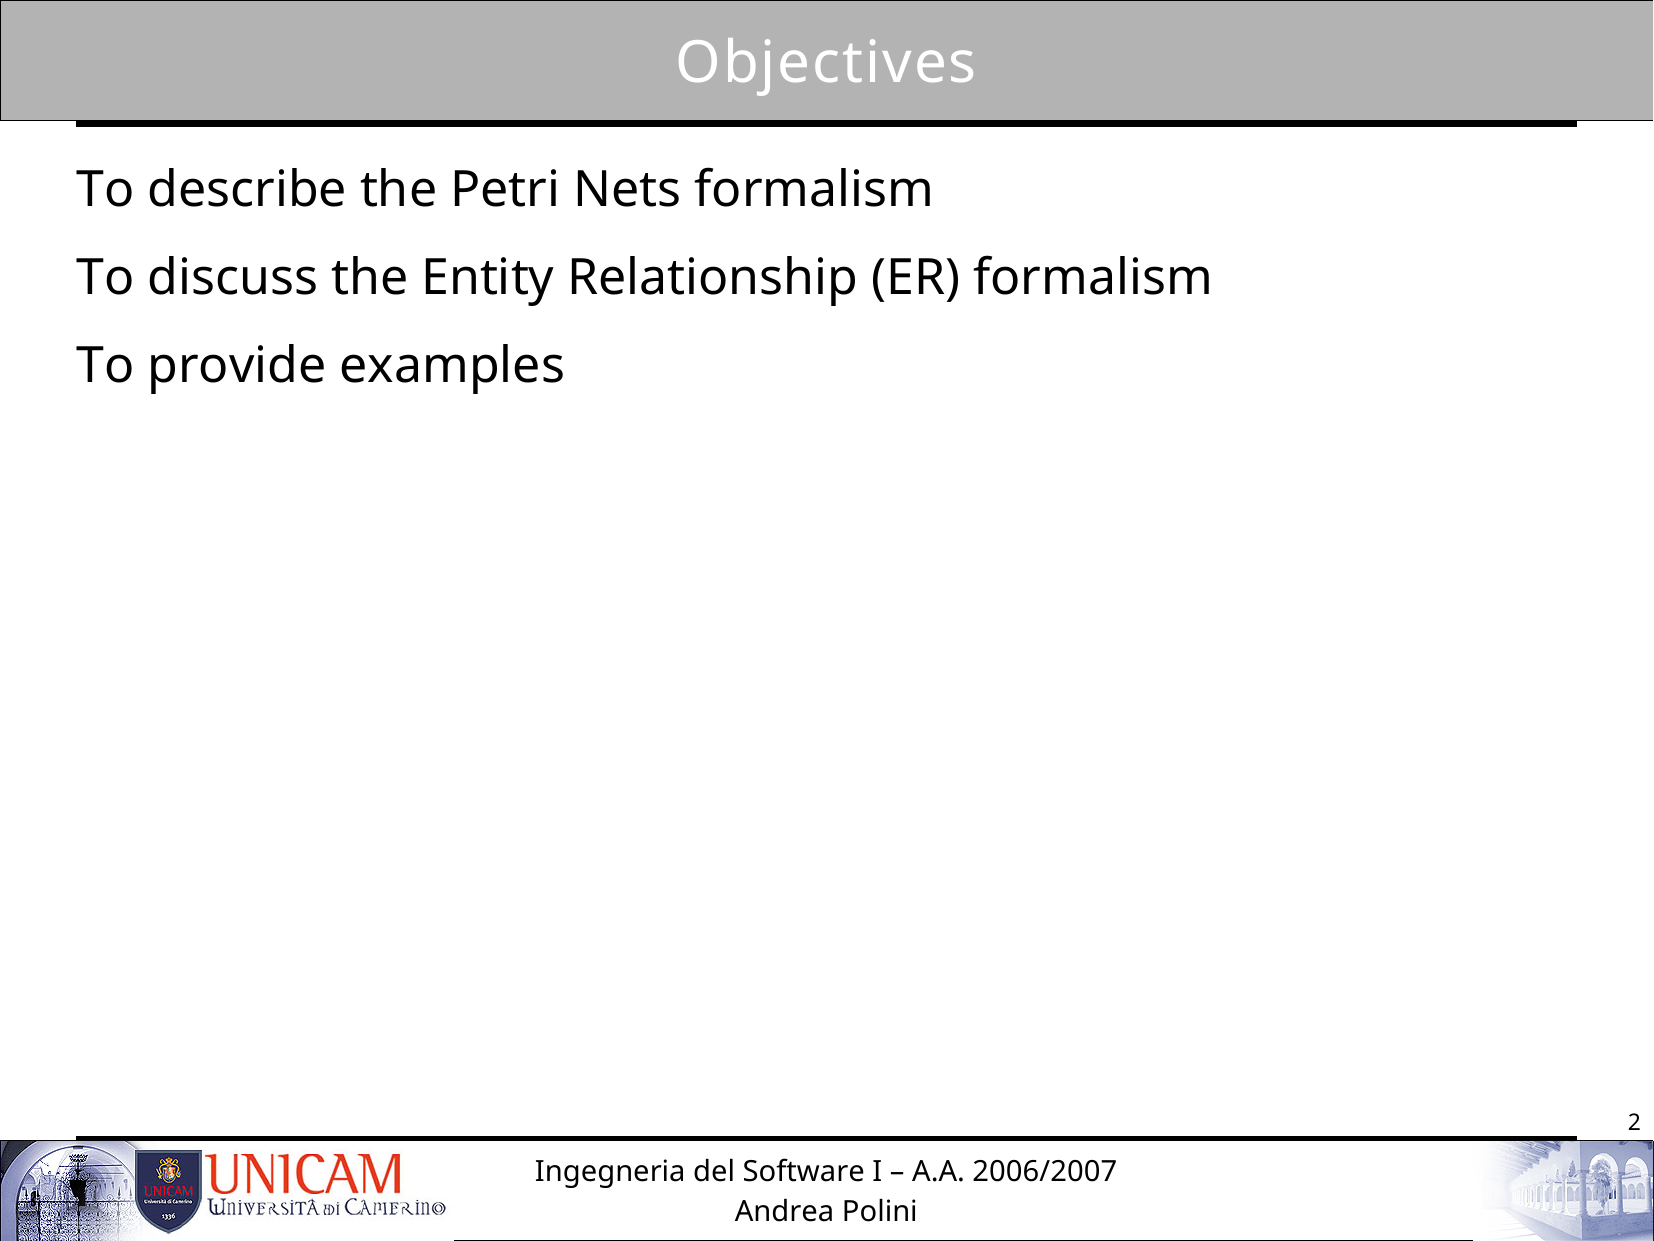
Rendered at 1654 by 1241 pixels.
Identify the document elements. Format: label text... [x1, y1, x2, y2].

title Objectives [0, 0, 1653, 121]
picture [0, 1141, 454, 1241]
list To describe the Petri Nets formalism To discuss the Entity Relationship (ER) formalism To provide examples [76, 152, 1577, 591]
picture [1473, 1141, 1654, 1241]
